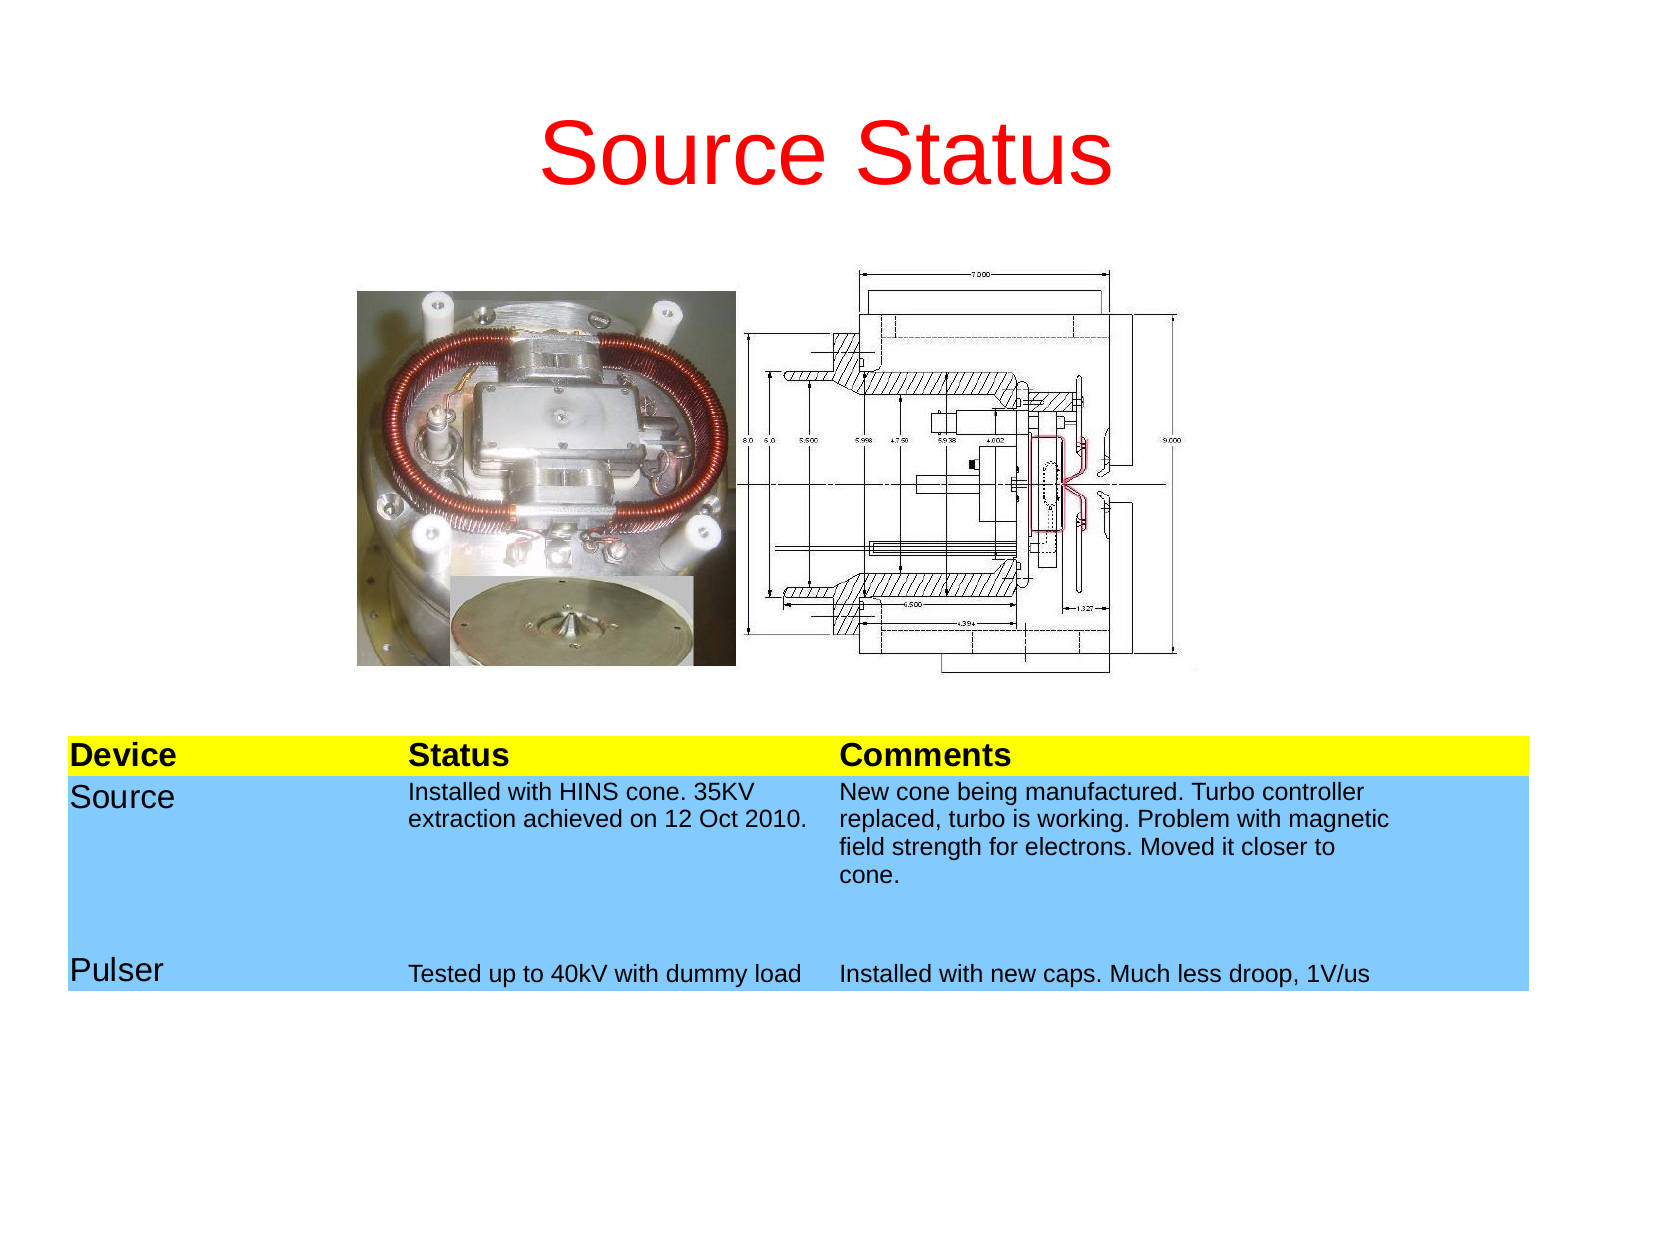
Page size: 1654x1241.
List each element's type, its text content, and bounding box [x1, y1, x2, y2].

chart [67, 735, 1532, 1073]
picture [356, 232, 1208, 706]
title Source Status [82, 49, 1571, 257]
